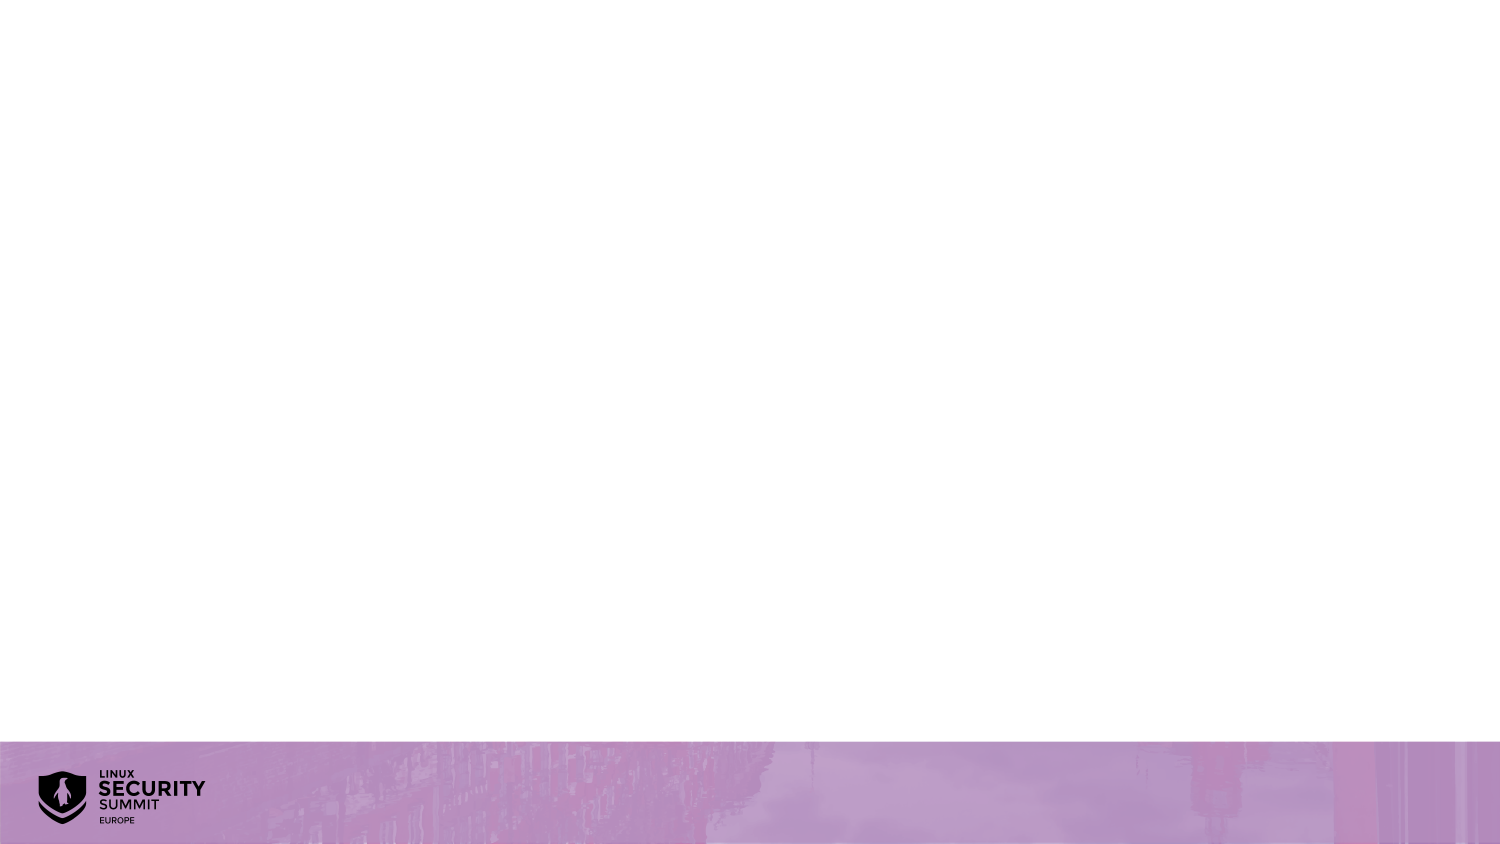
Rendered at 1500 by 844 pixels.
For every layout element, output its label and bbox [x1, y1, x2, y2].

picture [24, 755, 220, 839]
